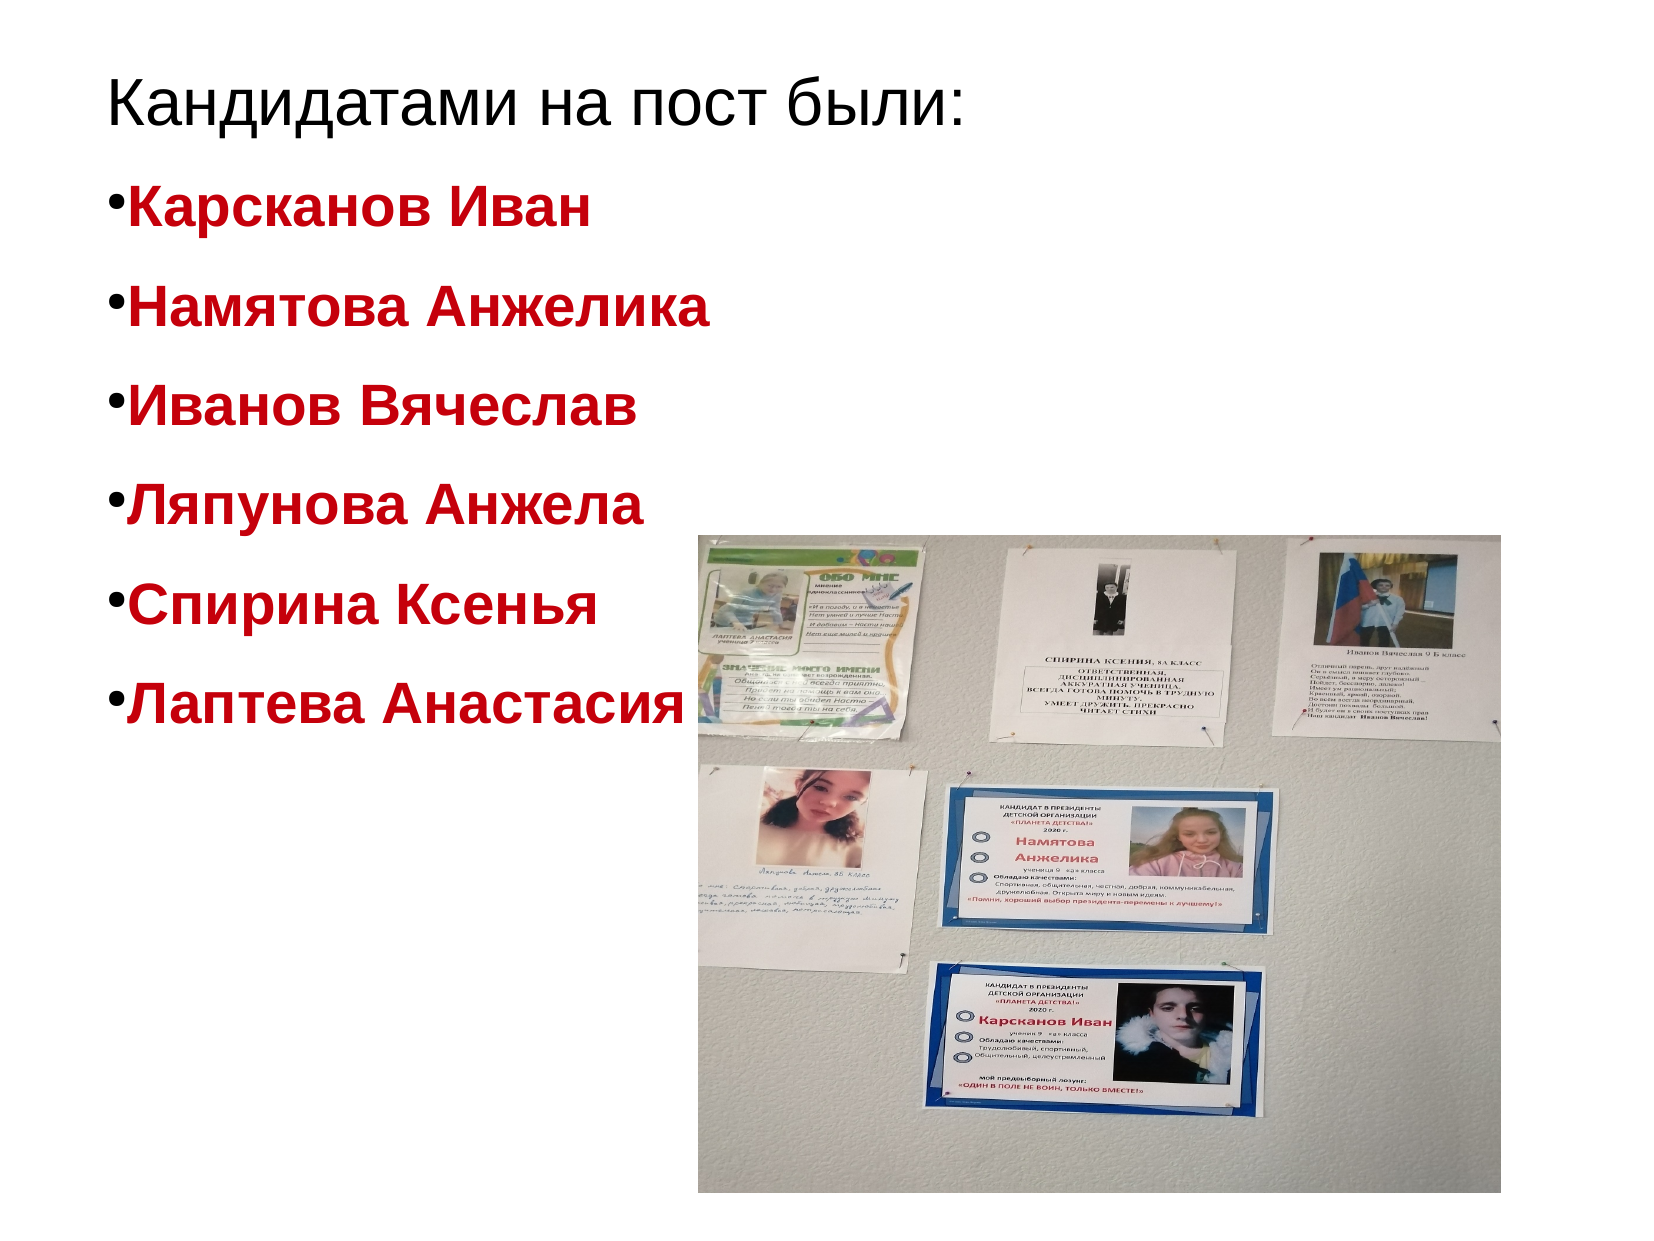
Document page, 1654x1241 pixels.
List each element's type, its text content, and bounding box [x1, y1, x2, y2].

picture [698, 536, 1501, 1193]
list Кандидатами на пост были: Карсканов Иван Намятова Анжелика Иванов Вячеслав Ляпунова Анжела Спирина Ксенья Лаптева Анастасия [106, 59, 1595, 1241]
